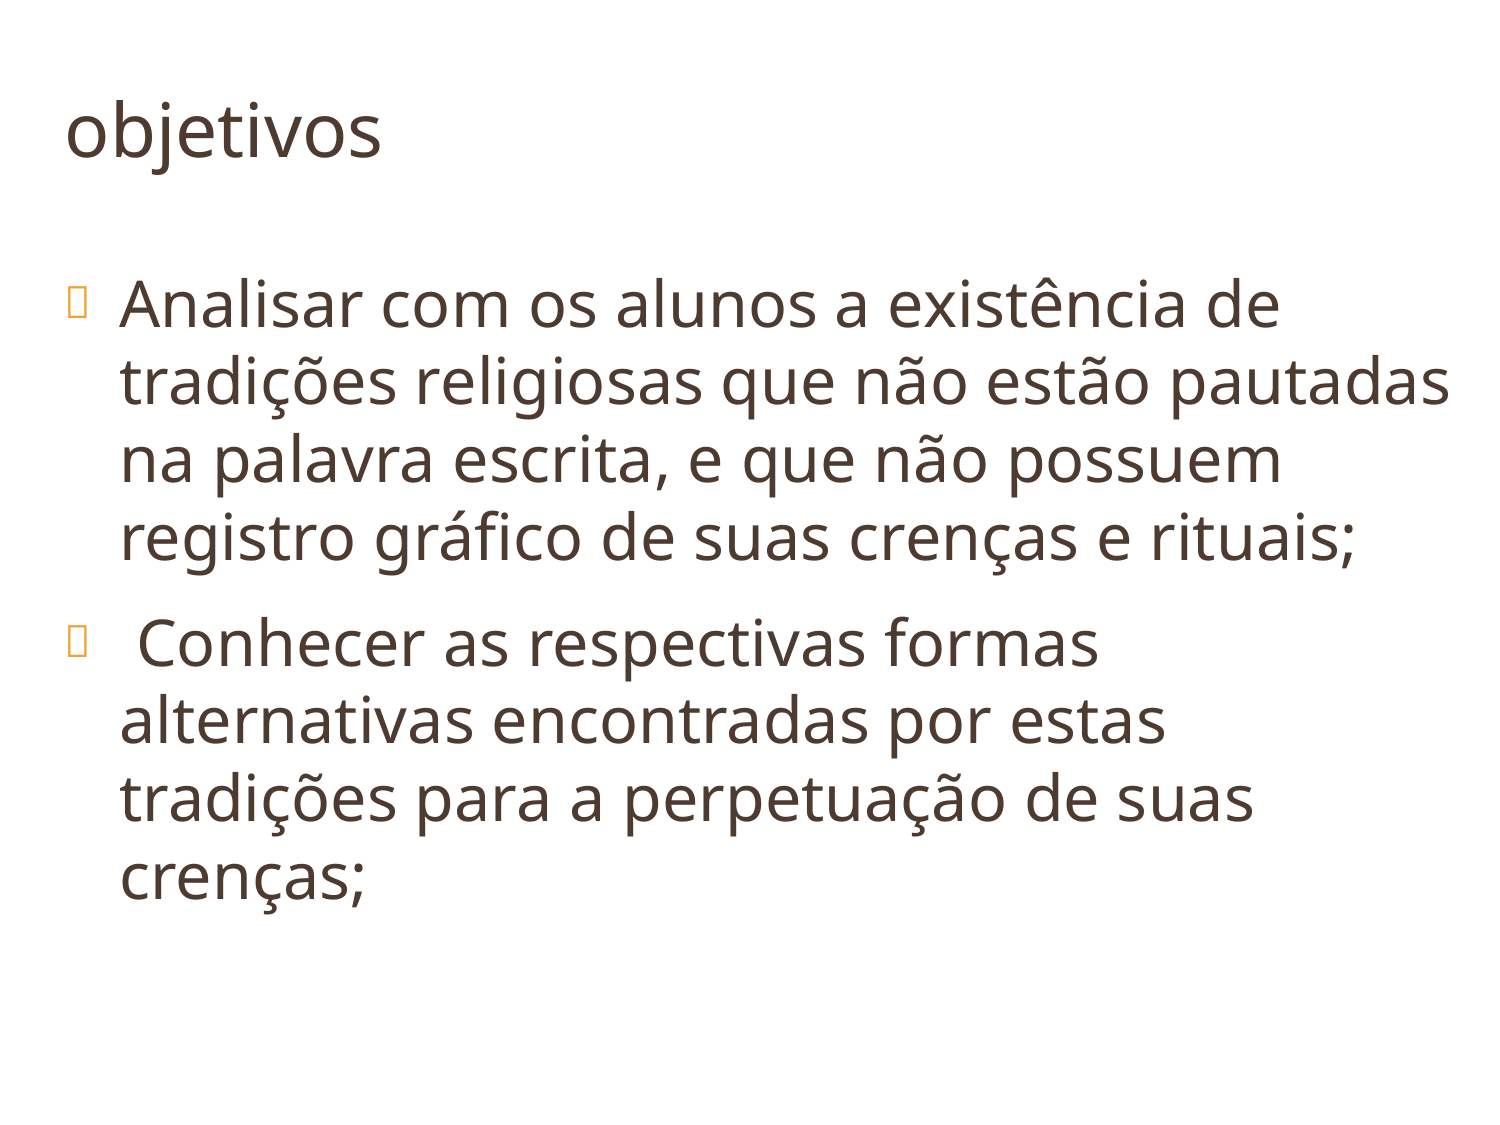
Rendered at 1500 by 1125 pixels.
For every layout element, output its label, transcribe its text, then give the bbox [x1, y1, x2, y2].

title objetivos [50, 75, 1475, 213]
list Analisar com os alunos a existência de tradições religiosas que não estão pautadas na palavra escrita, e que não possuem registro gráfico de suas crenças e rituais; Conhecer as respectivas formas alternativas encontradas por estas tradições para a perpetuação de suas crenças; [50, 254, 1475, 998]
